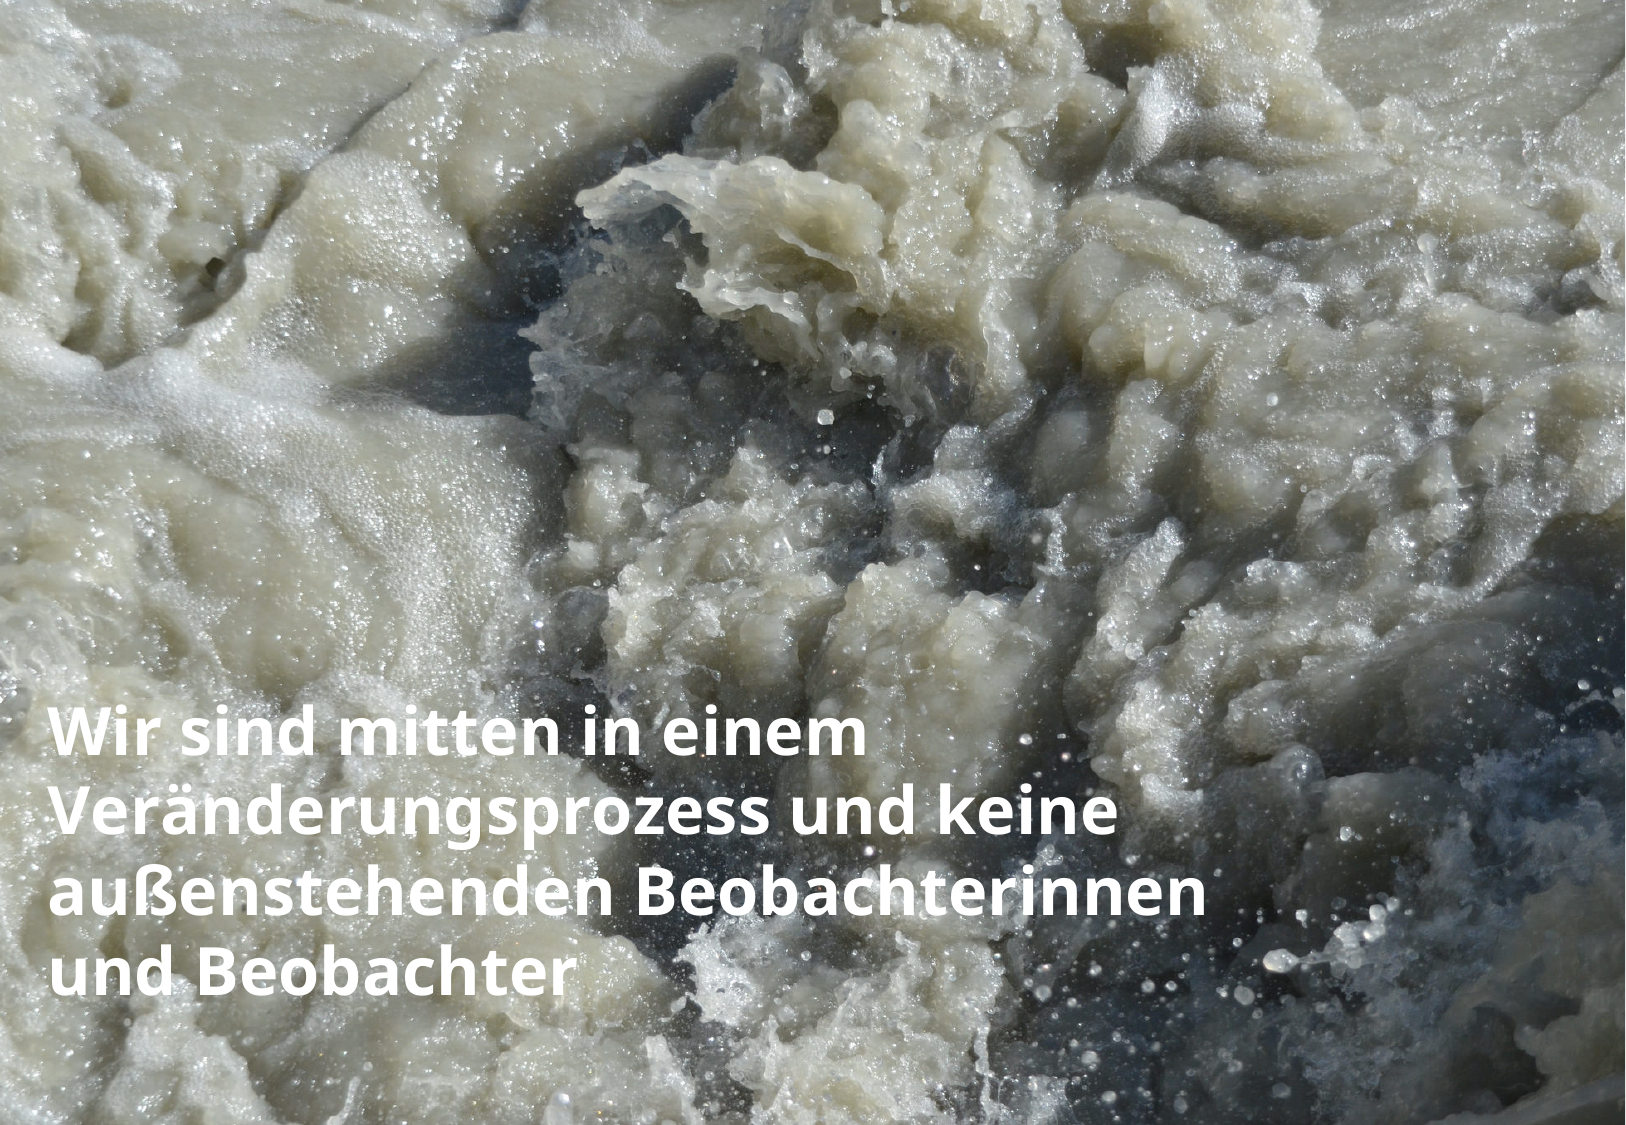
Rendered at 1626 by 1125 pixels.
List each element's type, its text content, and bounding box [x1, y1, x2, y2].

text_box Wir sind mitten in einem Veränderungsprozess und keine außenstehenden Beobachterinnen und Beobachter [32, 680, 1227, 1016]
picture [0, 0, 1626, 1125]
